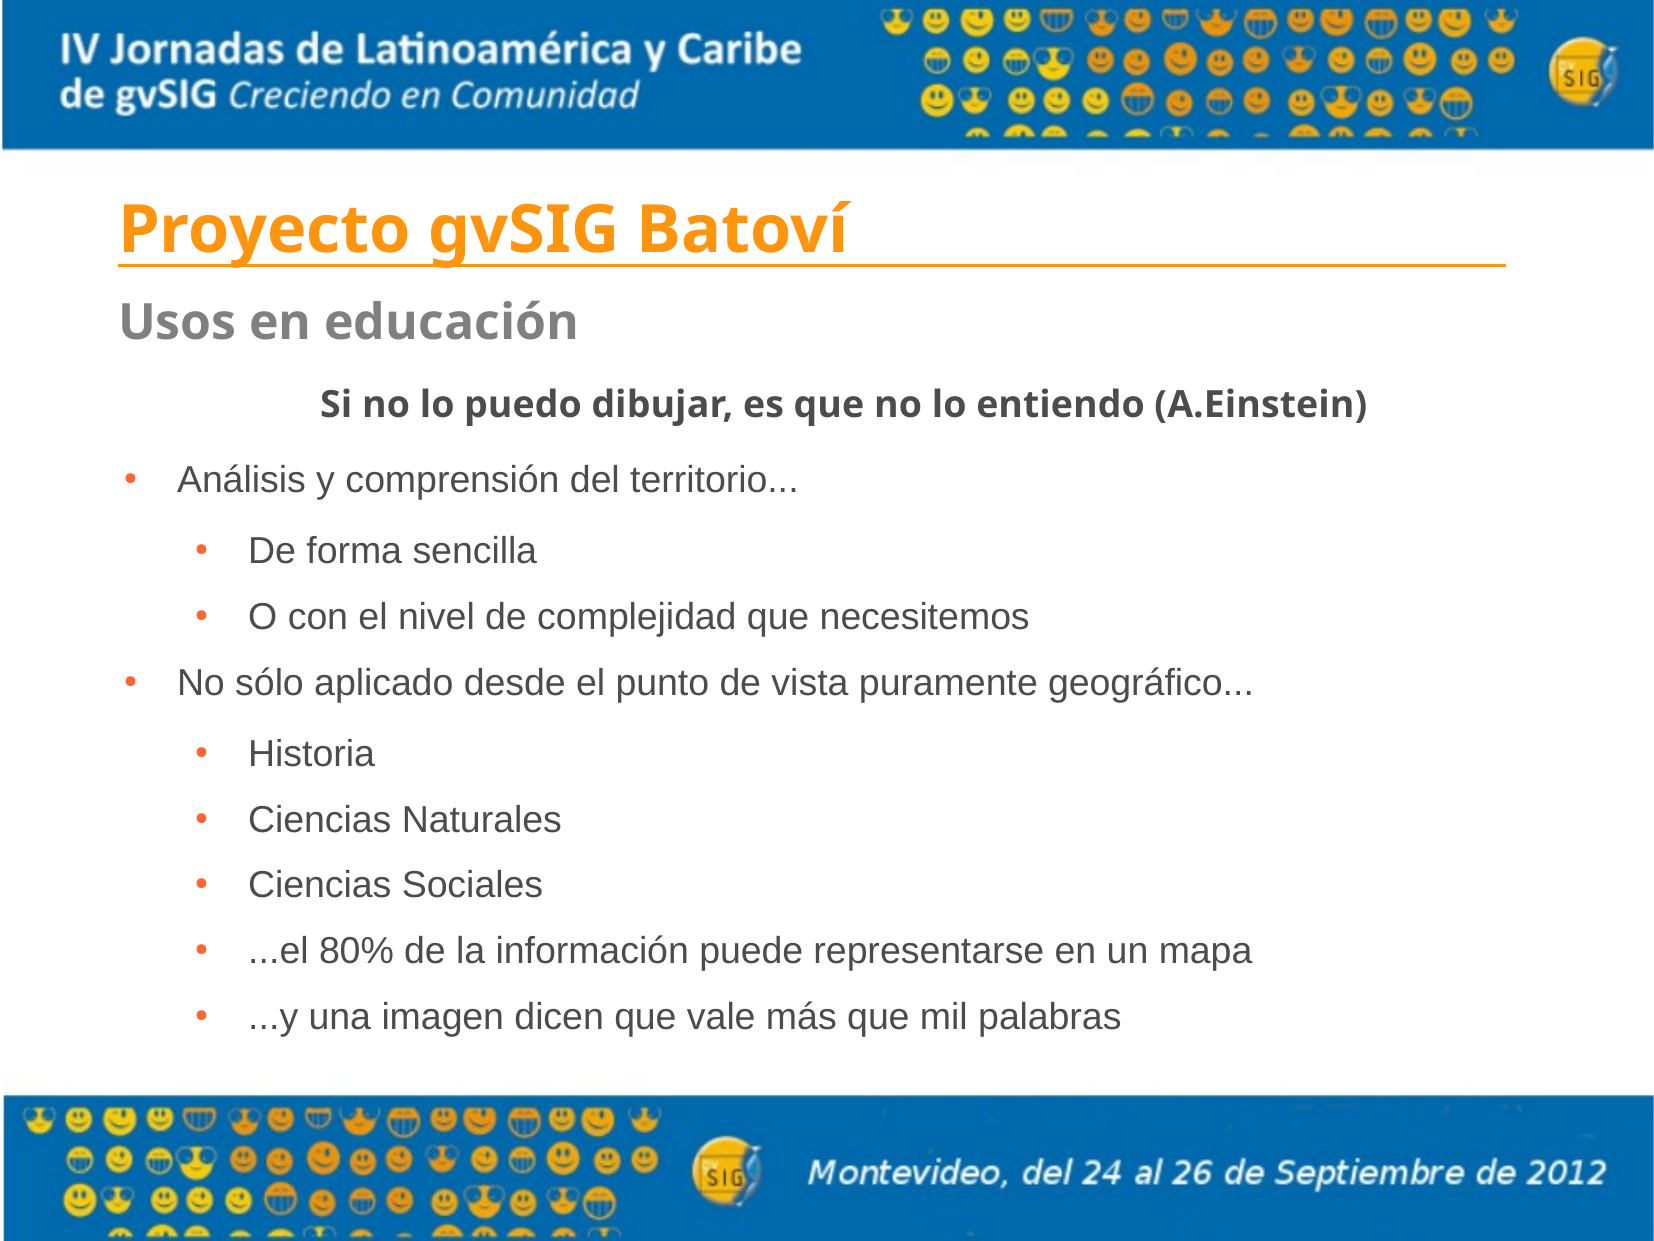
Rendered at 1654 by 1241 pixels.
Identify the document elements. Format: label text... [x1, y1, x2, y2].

picture [1, 0, 1654, 1241]
title Usos en educación [118, 276, 1359, 365]
title Proyecto gvSIG Batoví [118, 187, 1607, 266]
list Si no lo puedo dibujar, es que no lo entiendo (A.Einstein) Análisis y comprensión del territorio... De forma sencilla O con el nivel de complejidad que necesitemos No sólo aplicado desde el punto de vista puramente geográfico... Historia Ciencias Naturales Ciencias Sociales ...el 80% de la información puede representarse en un mapa ...y una imagen dicen que vale más que mil palabras [106, 377, 1583, 1048]
